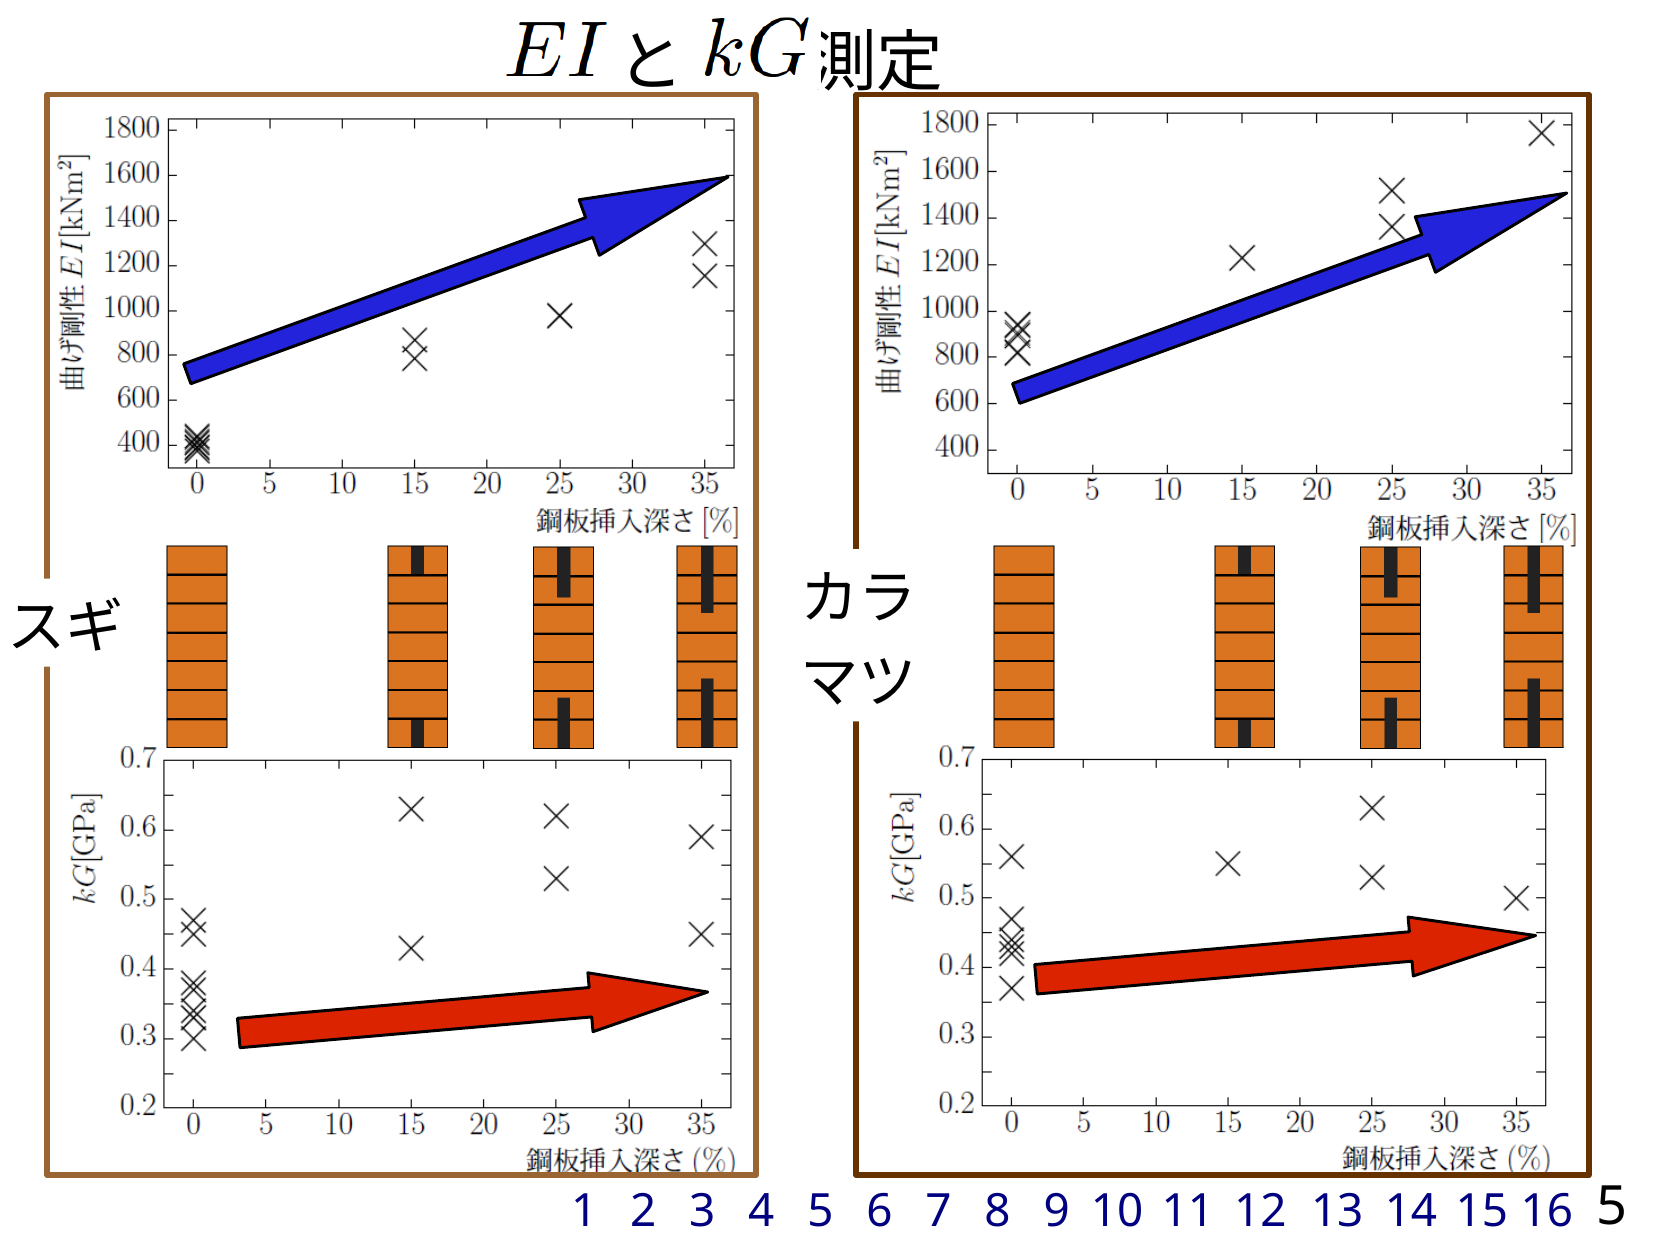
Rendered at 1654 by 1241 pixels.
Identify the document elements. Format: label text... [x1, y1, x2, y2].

text_box 5 [804, 1175, 863, 1238]
text_box 1 [568, 1175, 628, 1238]
text_box [1034, 917, 1536, 994]
text_box 3 [686, 1175, 745, 1238]
text_box と の測定 [614, 5, 1087, 95]
text_box [183, 176, 729, 384]
text_box 15 [1452, 1175, 1515, 1238]
picture [1294, 1178, 1308, 1185]
picture [859, 97, 1586, 1172]
text_box 9 [1040, 1175, 1087, 1238]
text_box [237, 972, 708, 1048]
picture [50, 106, 753, 542]
text_box 13 [1308, 1175, 1371, 1238]
picture [1444, 1178, 1452, 1185]
text_box 5 [1593, 1165, 1652, 1239]
text_box 8 [981, 1175, 1040, 1238]
text_box 12 [1231, 1175, 1294, 1238]
text_box 16 [1517, 1175, 1580, 1238]
picture [1371, 1178, 1381, 1185]
text_box 7 [922, 1175, 981, 1238]
text_box スギ [4, 578, 127, 657]
picture [496, 5, 614, 89]
text_box 2 [628, 1175, 686, 1238]
text_box 10 [1087, 1175, 1158, 1238]
text_box 14 [1381, 1175, 1444, 1238]
text_box 11 [1158, 1175, 1231, 1238]
text_box カラ マツ [797, 549, 945, 702]
picture [55, 543, 753, 1172]
text_box 4 [745, 1175, 804, 1238]
text_box 6 [863, 1175, 922, 1238]
text_box [1012, 193, 1567, 404]
picture [696, 9, 821, 89]
